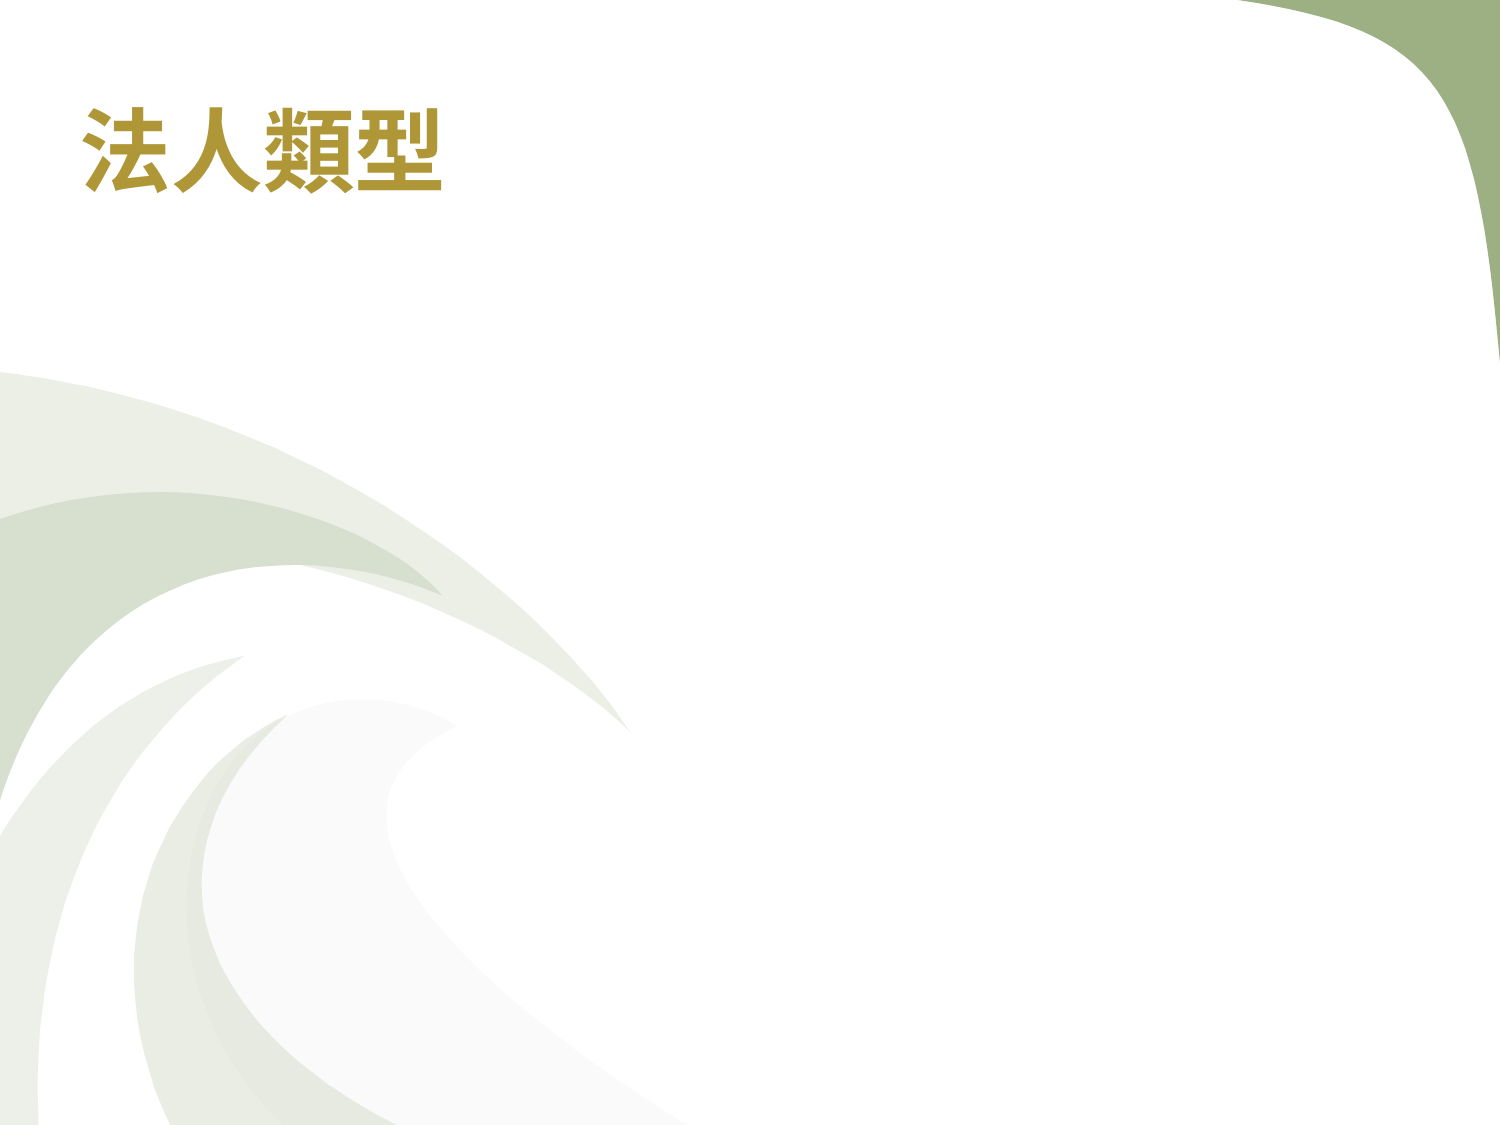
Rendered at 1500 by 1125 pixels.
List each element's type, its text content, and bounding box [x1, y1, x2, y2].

title 法人類型 [64, 54, 1415, 243]
